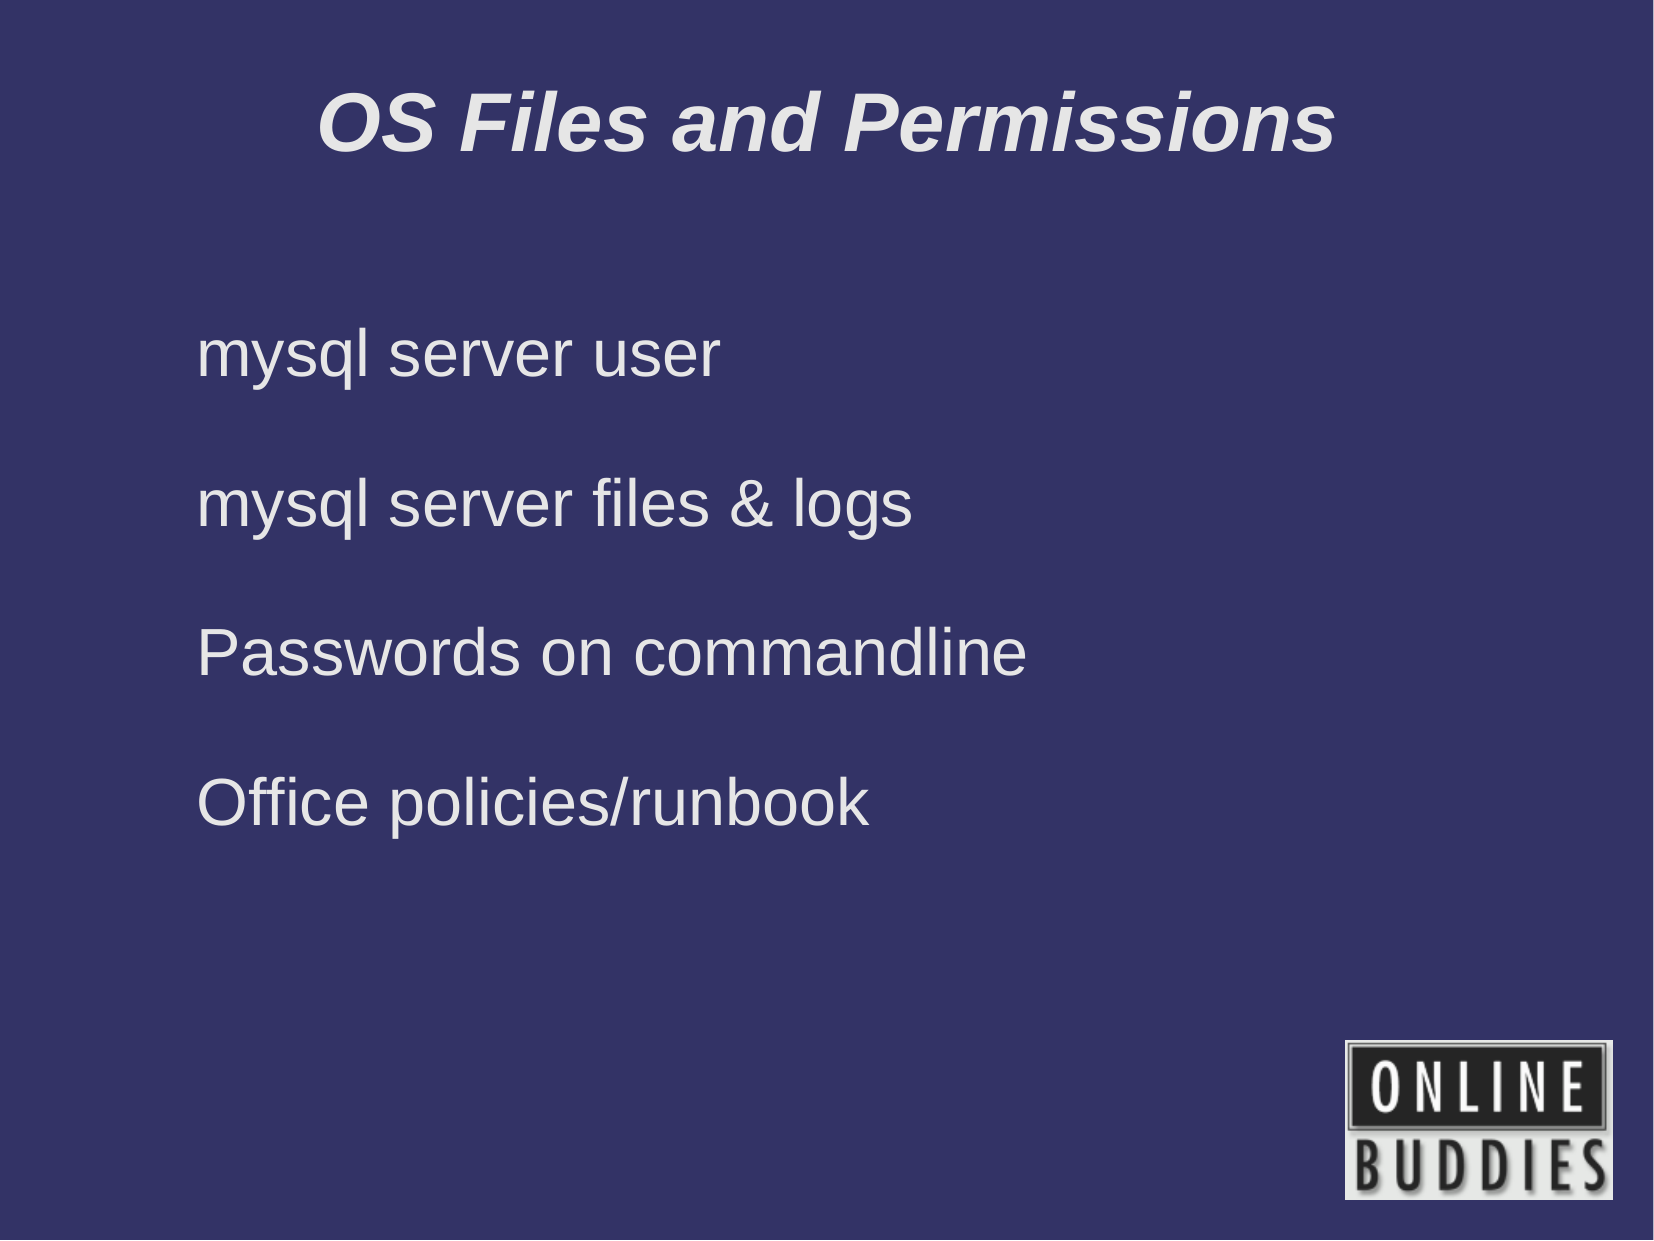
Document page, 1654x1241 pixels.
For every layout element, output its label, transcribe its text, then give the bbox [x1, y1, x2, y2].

list mysql server user mysql server files & logs Passwords on commandline Office policies/runbook [184, 241, 1576, 1023]
picture [1345, 1040, 1613, 1200]
title OS Files and Permissions [121, 19, 1534, 227]
